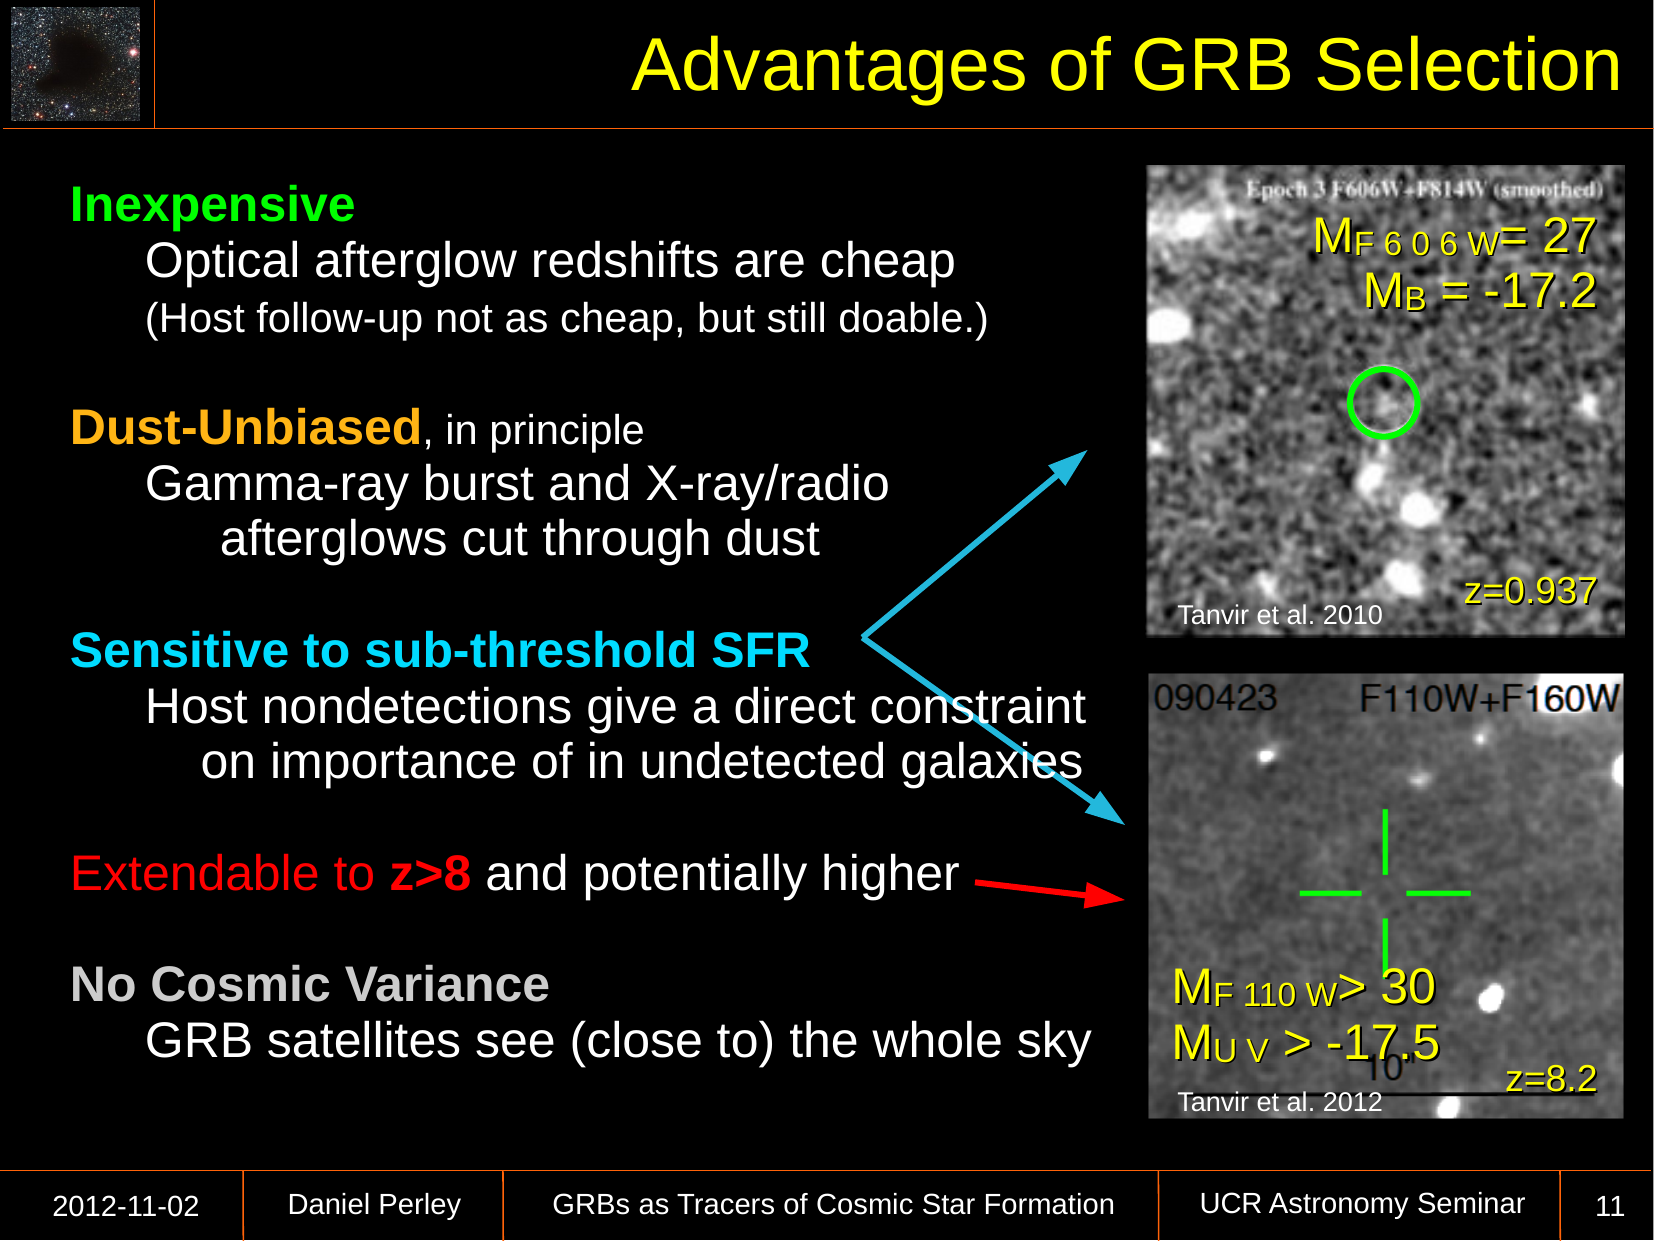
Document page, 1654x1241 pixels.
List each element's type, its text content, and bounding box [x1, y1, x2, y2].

title Advantages of GRB Selection [187, 13, 1624, 115]
text_box MF 110 W> 30 MU V > -17.5 [1156, 950, 1589, 1104]
text_box Inexpensive Optical afterglow redshifts are cheap (Host follow-up not as cheap, but still doable.) Dust-Unbiased, in principle Gamma-ray burst and X-ray/radio afterglows cut through dust Sensitive to sub-threshold SFR Host nondetections give a direct constraint on importance of in undetected galaxies Extendable to z>8 and potentially higher No Cosmic Variance GRB satellites see (close to) the whole sky [55, 168, 1613, 1188]
picture [11, 7, 140, 121]
text_box MF 6 0 6 W= 27 MB = -17.2 [1258, 199, 1613, 352]
picture [1146, 671, 1625, 1120]
text_box z=0.937 [1425, 562, 1613, 620]
text_box z=8.2 [1425, 1050, 1613, 1107]
picture [1145, 165, 1625, 638]
text_box Tanvir et al. 2012 [1162, 1080, 1463, 1126]
text_box Tanvir et al. 2010 [1162, 592, 1463, 638]
